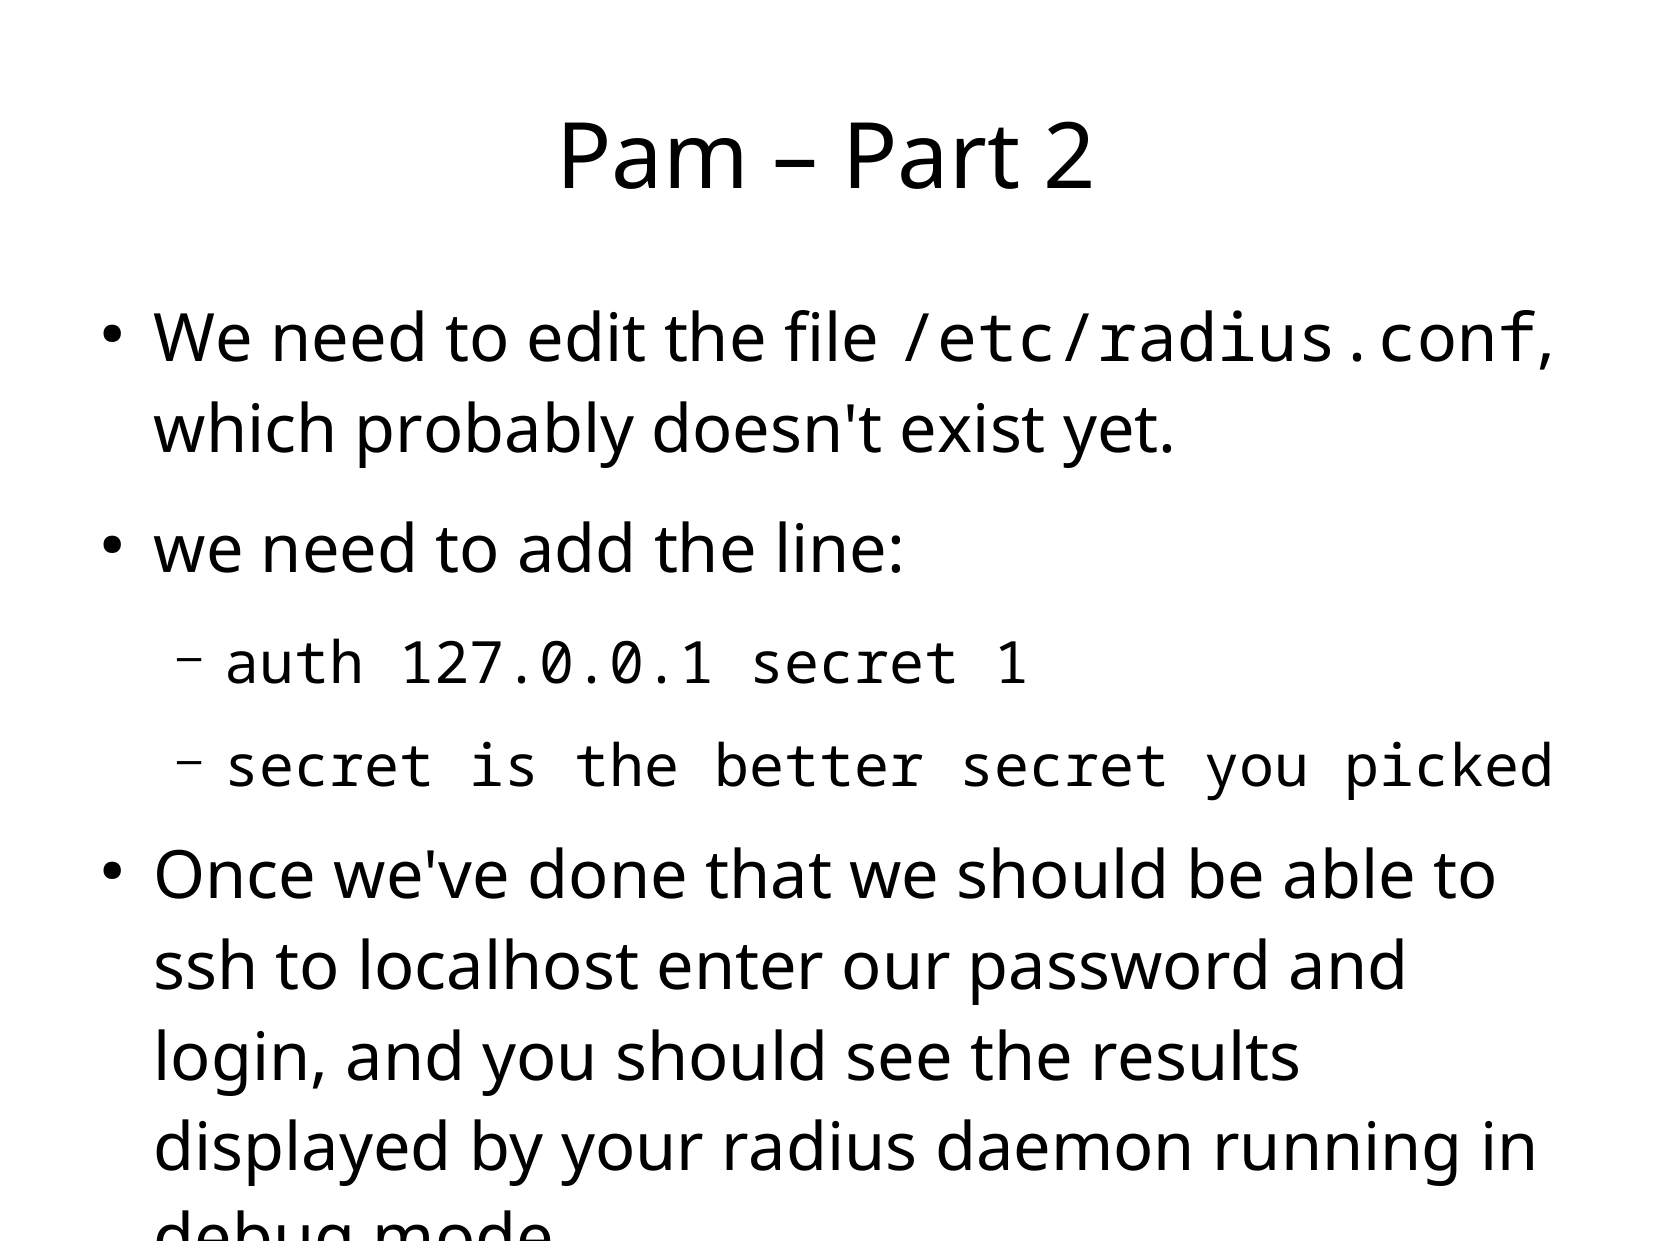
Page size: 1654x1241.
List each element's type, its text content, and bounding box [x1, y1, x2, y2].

list We need to edit the file /etc/radius.conf, which probably doesn't exist yet. we need to add the line: auth 127.0.0.1 secret 1 secret is the better secret you picked Once we've done that we should be able to ssh to localhost enter our password and login, and you should see the results displayed by your radius daemon running in debug mode. [82, 290, 1571, 1109]
title Pam – Part 2 [82, 49, 1571, 257]
